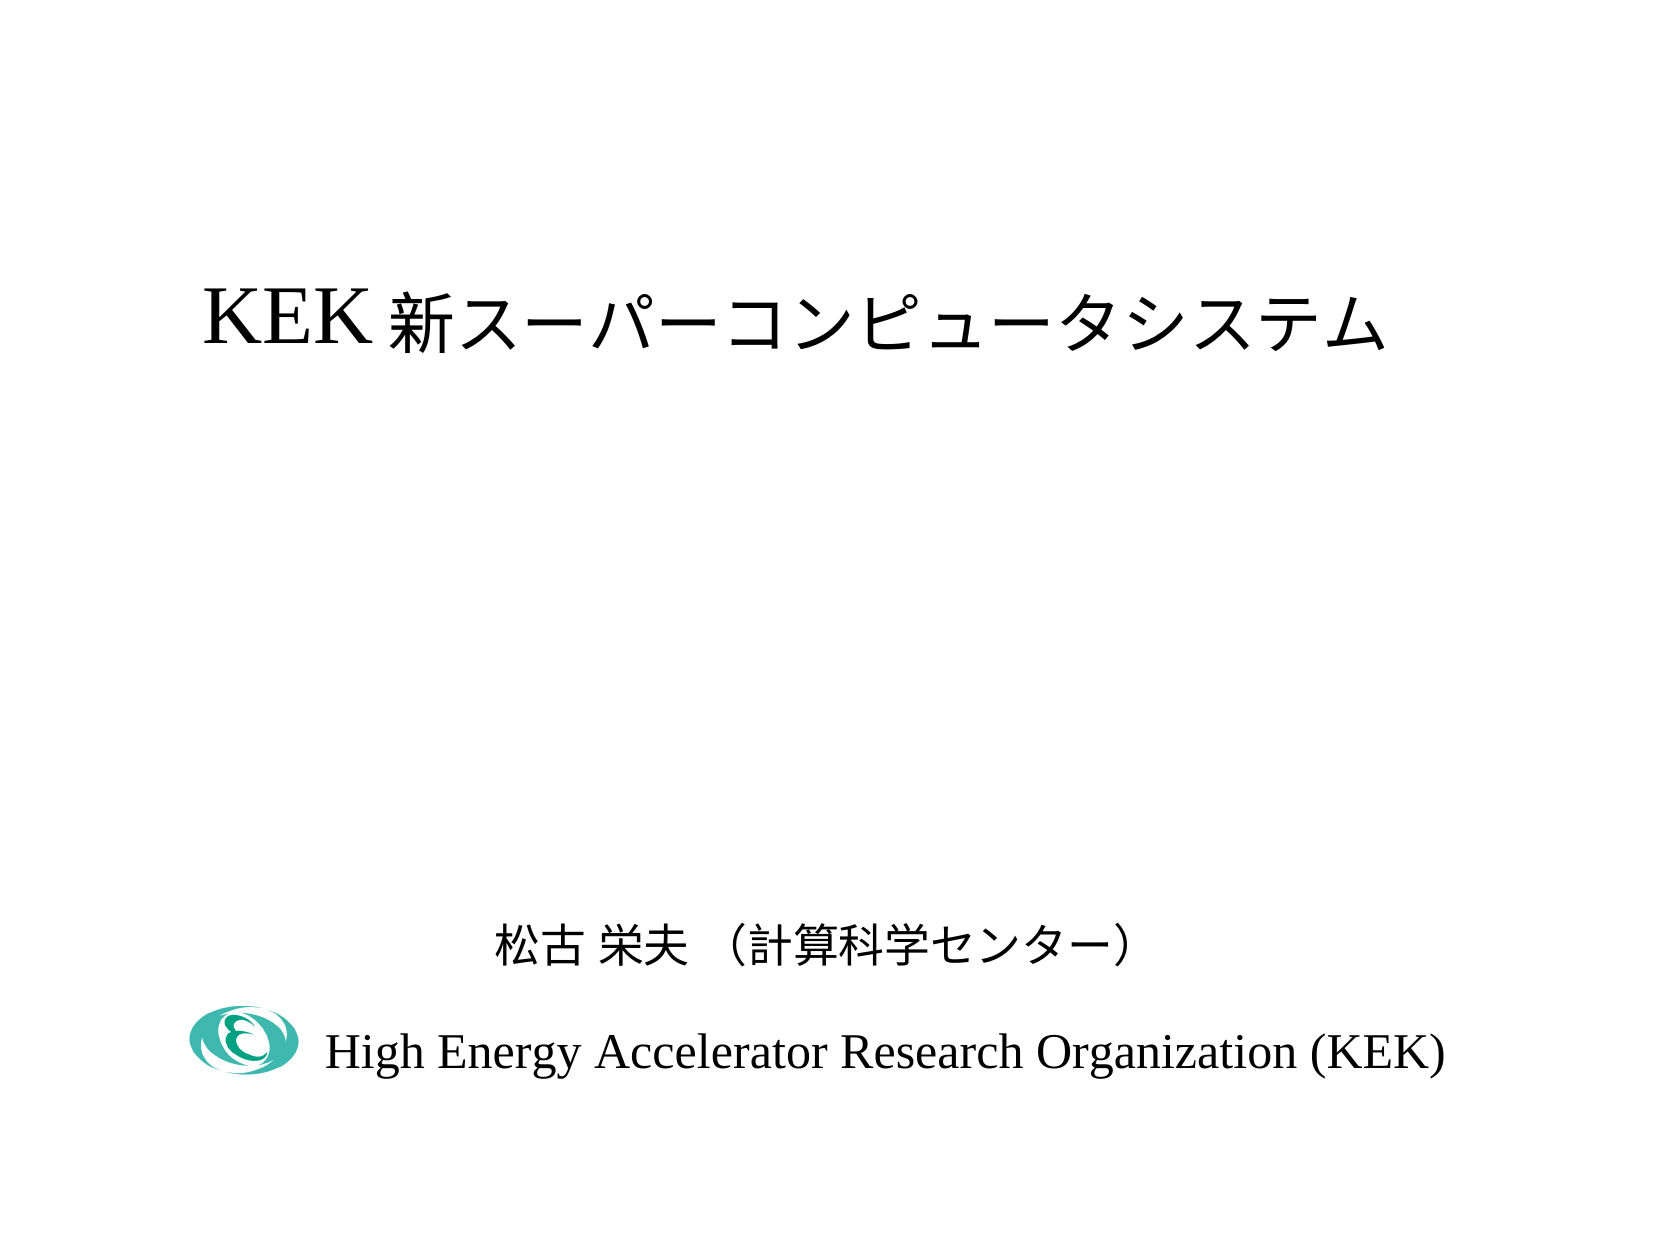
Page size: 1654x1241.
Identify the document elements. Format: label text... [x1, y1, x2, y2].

text_box 松古 栄夫 （計算科学センター） [494, 913, 1182, 975]
text_box KEK [202, 269, 404, 391]
text_box 新スーパーコンピュータシステム [388, 277, 1578, 373]
text_box High Energy Accelerator Research Organization (KEK) [324, 1023, 1447, 1085]
picture [185, 999, 303, 1081]
